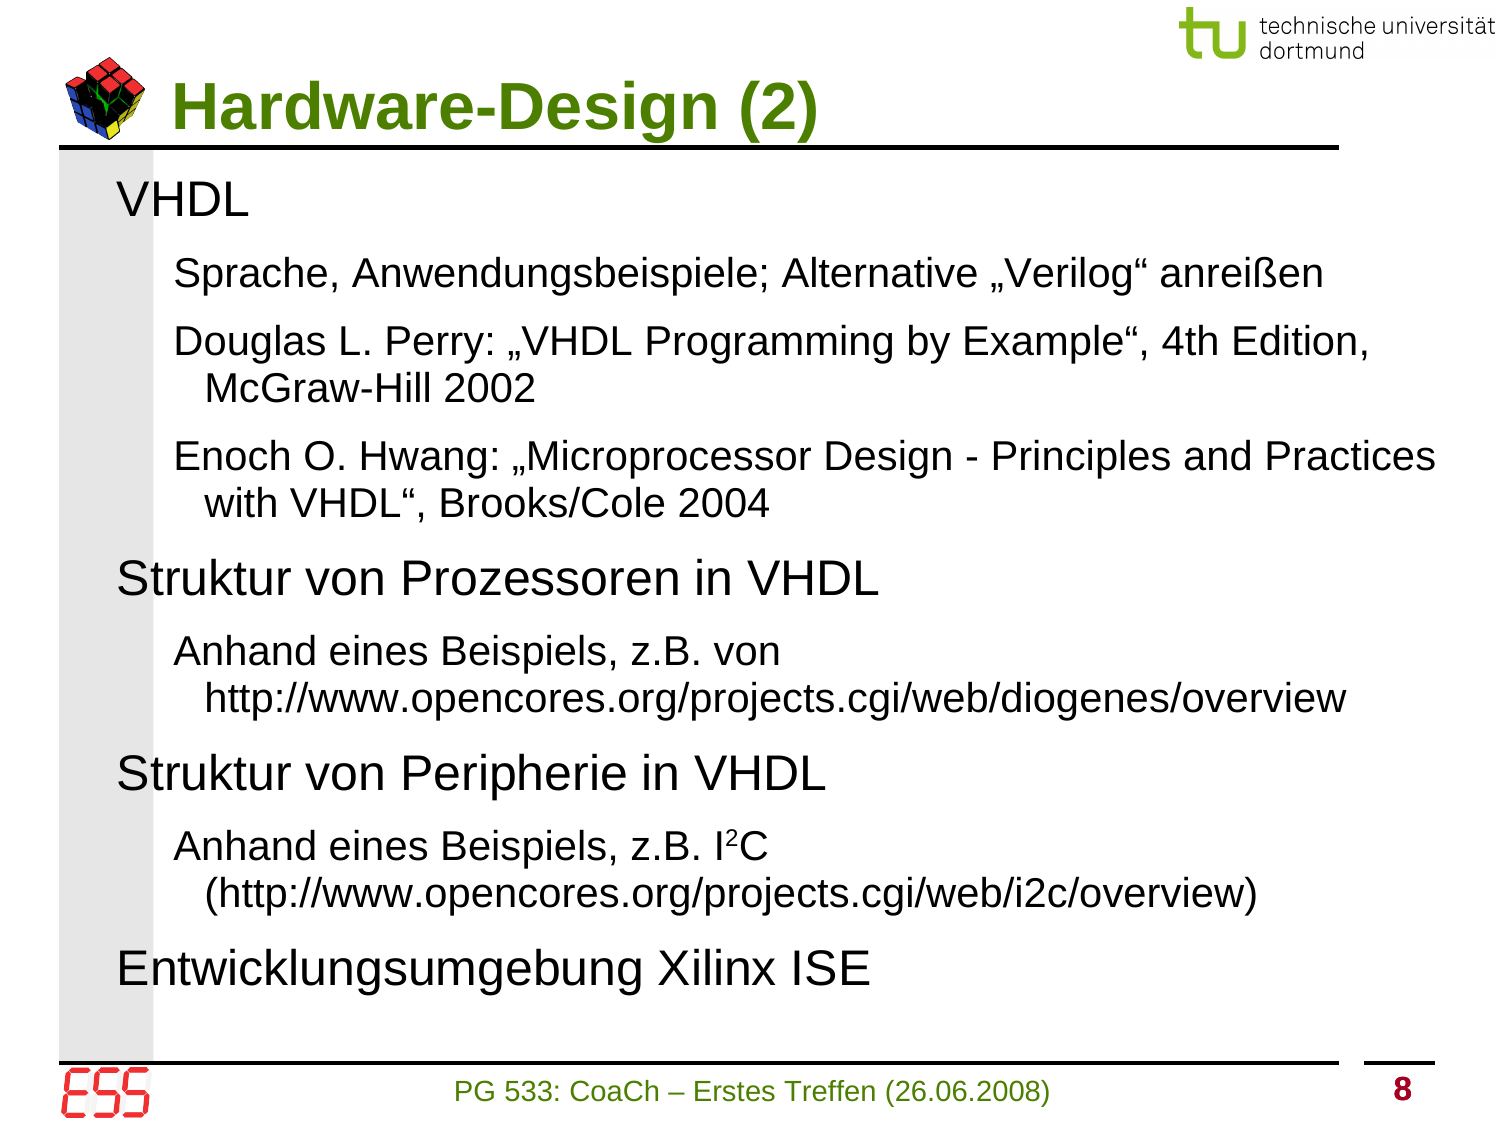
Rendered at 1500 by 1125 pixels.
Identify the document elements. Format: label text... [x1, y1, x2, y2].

list VHDL Sprache, Anwendungsbeispiele; Alternative „Verilog“ anreißen Douglas L. Perry: „VHDL Programming by Example“, 4th Edition, McGraw-Hill 2002 Enoch O. Hwang: „Microprocessor Design - Principles and Practices with VHDL“, Brooks/Cole 2004 Struktur von Prozessoren in VHDL Anhand eines Beispiels, z.B. von http://www.opencores.org/projects.cgi/web/diogenes/overview Struktur von Peripherie in VHDL Anhand eines Beispiels, z.B. I2C (http://www.opencores.org/projects.cgi/web/i2c/overview) Entwicklungsumgebung Xilinx ISE [116, 171, 1474, 998]
title Hardware-Design (2) [171, 49, 1410, 159]
picture [65, 57, 145, 140]
picture [1179, 7, 1495, 59]
picture [61, 1067, 152, 1118]
